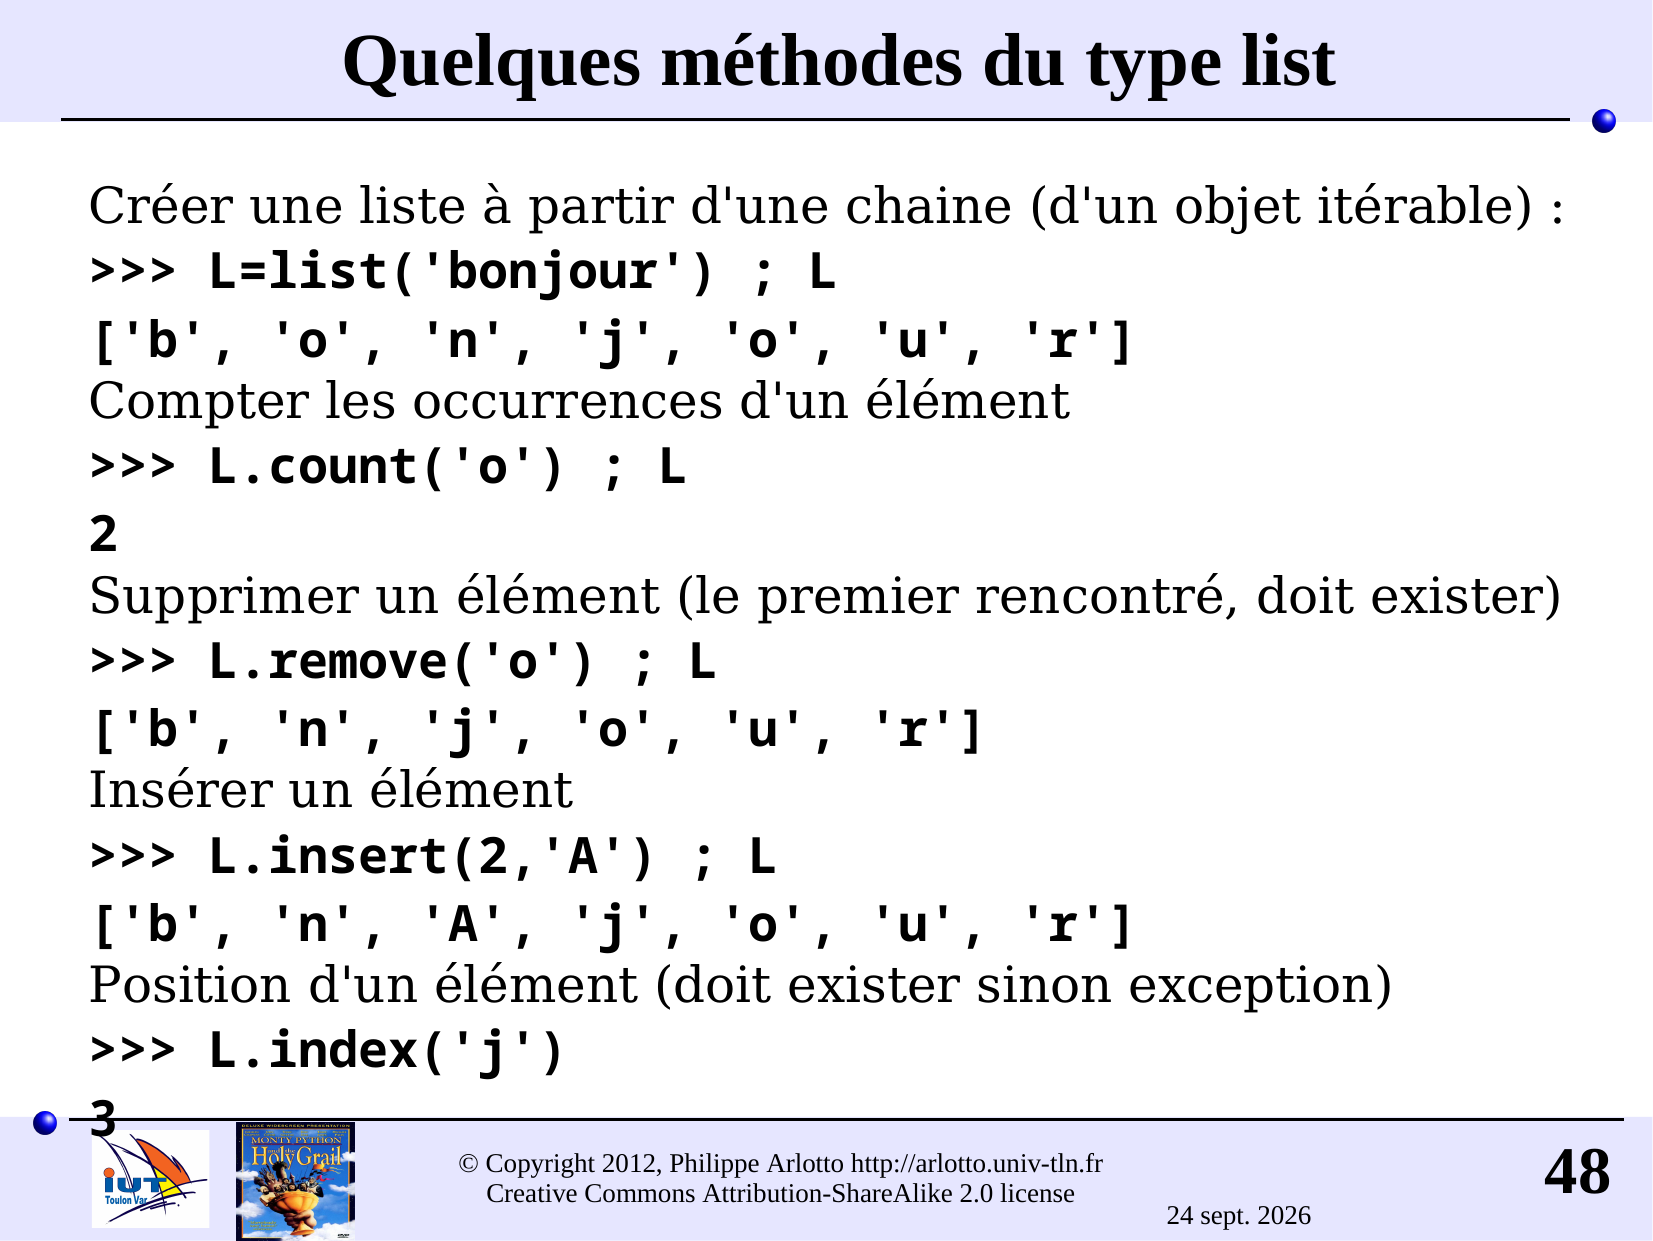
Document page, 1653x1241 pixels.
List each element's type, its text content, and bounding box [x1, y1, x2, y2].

picture [236, 1122, 355, 1241]
text_box Créer une liste à partir d'une chaine (d'un objet itérable) : >>> L=list('bonjour') ; L ['b', 'o', 'n', 'j', 'o', 'u', 'r'] Compter les occurrences d'un élément >>> L.count('o') ; L 2 Supprimer un élément (le premier rencontré, doit exister) >>> L.remove('o') ; L ['b', 'n', 'j', 'o', 'u', 'r'] Insérer un élément >>> L.insert(2,'A') ; L ['b', 'n', 'A', 'j', 'o', 'u', 'r'] Position d'un élément (doit exister sinon exception) >>> L.index('j') 3 [88, 177, 1595, 1063]
title Quelques méthodes du type list [95, 14, 1585, 107]
